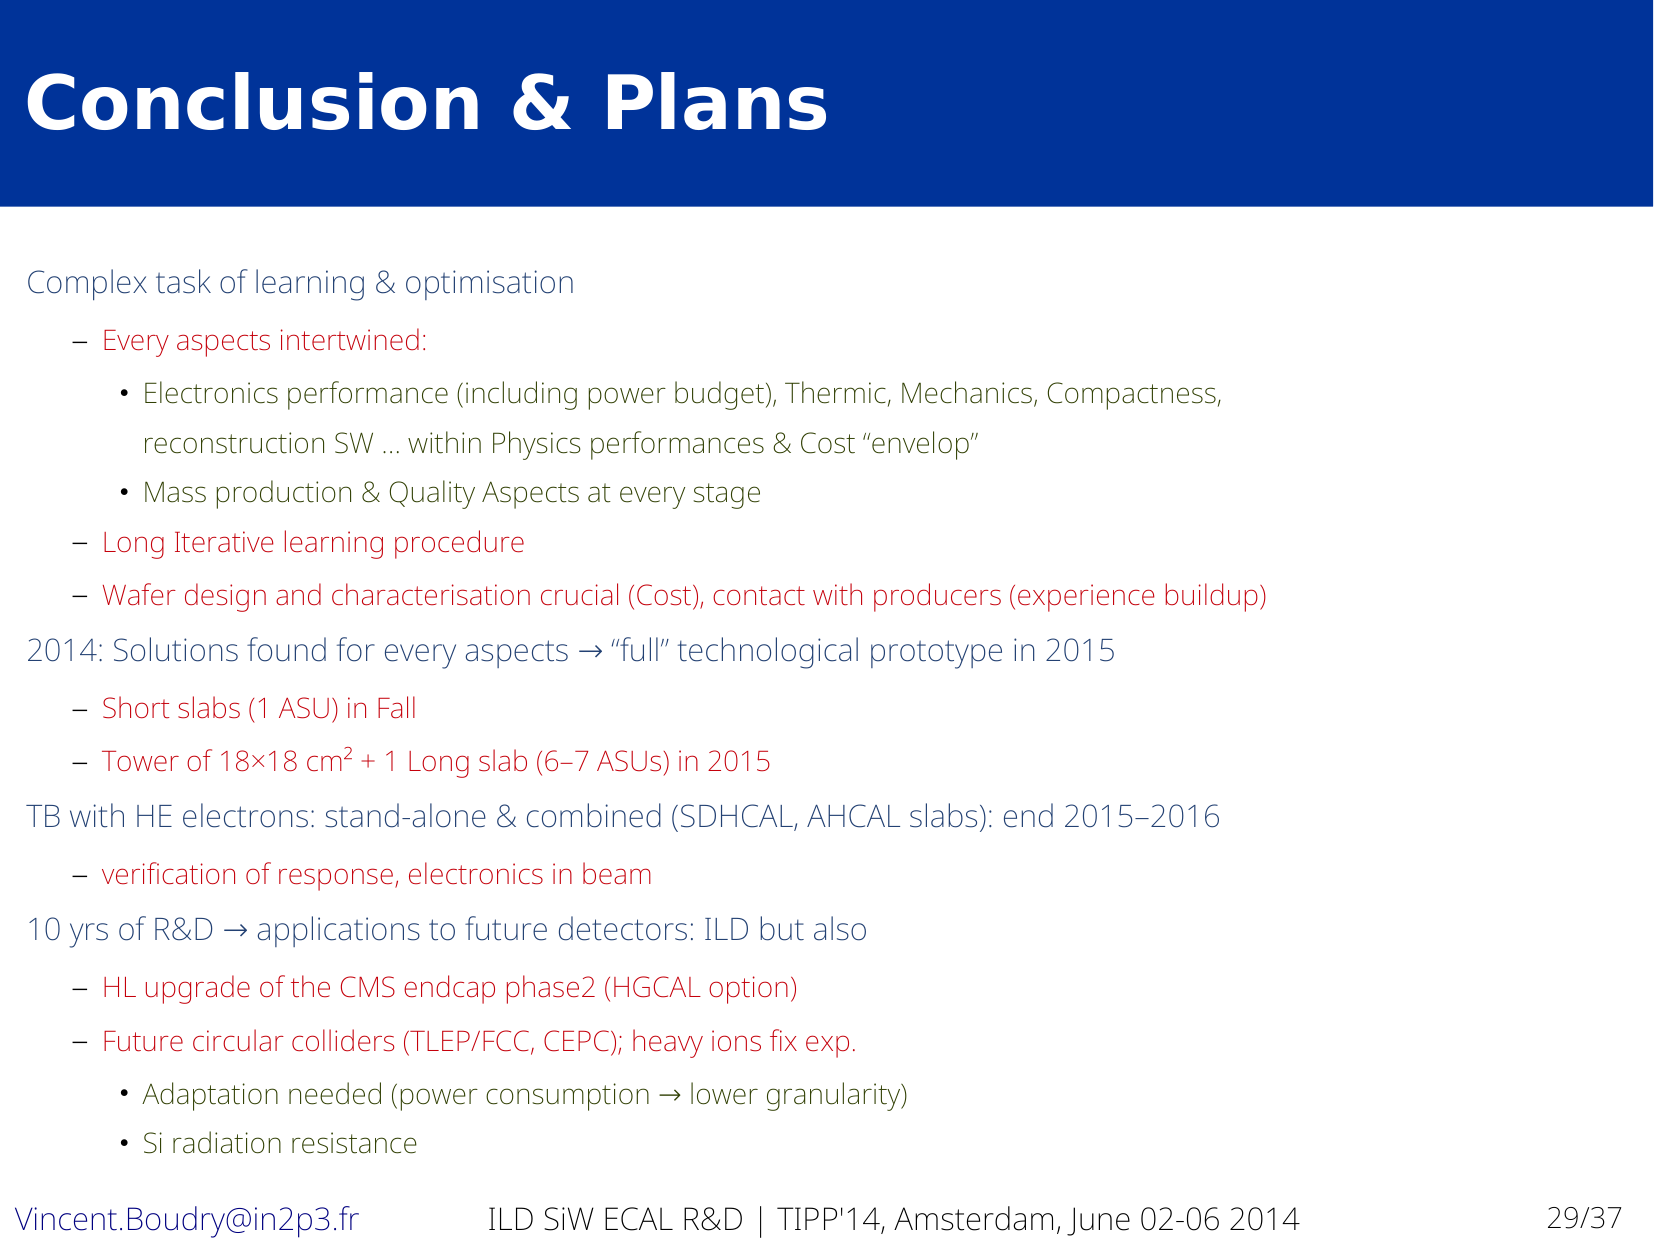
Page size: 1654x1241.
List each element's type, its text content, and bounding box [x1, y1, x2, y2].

list Complex task of learning & optimisation Every aspects intertwined: Electronics performance (including power budget), Thermic, Mechanics, Compactness, reconstruction SW … within Physics performances & Cost “envelop” Mass production & Quality Aspects at every stage Long Iterative learning procedure Wafer design and characterisation crucial (Cost), contact with producers (experience buildup) 2014: Solutions found for every aspects → “full” technological prototype in 2015 Short slabs (1 ASU) in Fall Tower of 18×18 cm² + 1 Long slab (6–7 ASUs) in 2015 TB with HE electrons: stand-alone & combined (SDHCAL, AHCAL slabs): end 2015–2016 verification of response, electronics in beam 10 yrs of R&D → applications to future detectors: ILD but also HL upgrade of the CMS endcap phase2 (HGCAL option) Future circular colliders (TLEP/FCC, CEPC); heavy ions fix exp. Adaptation needed (power consumption → lower granularity) Si radiation resistance [26, 260, 1631, 1172]
title Conclusion & Plans [24, 17, 1635, 191]
